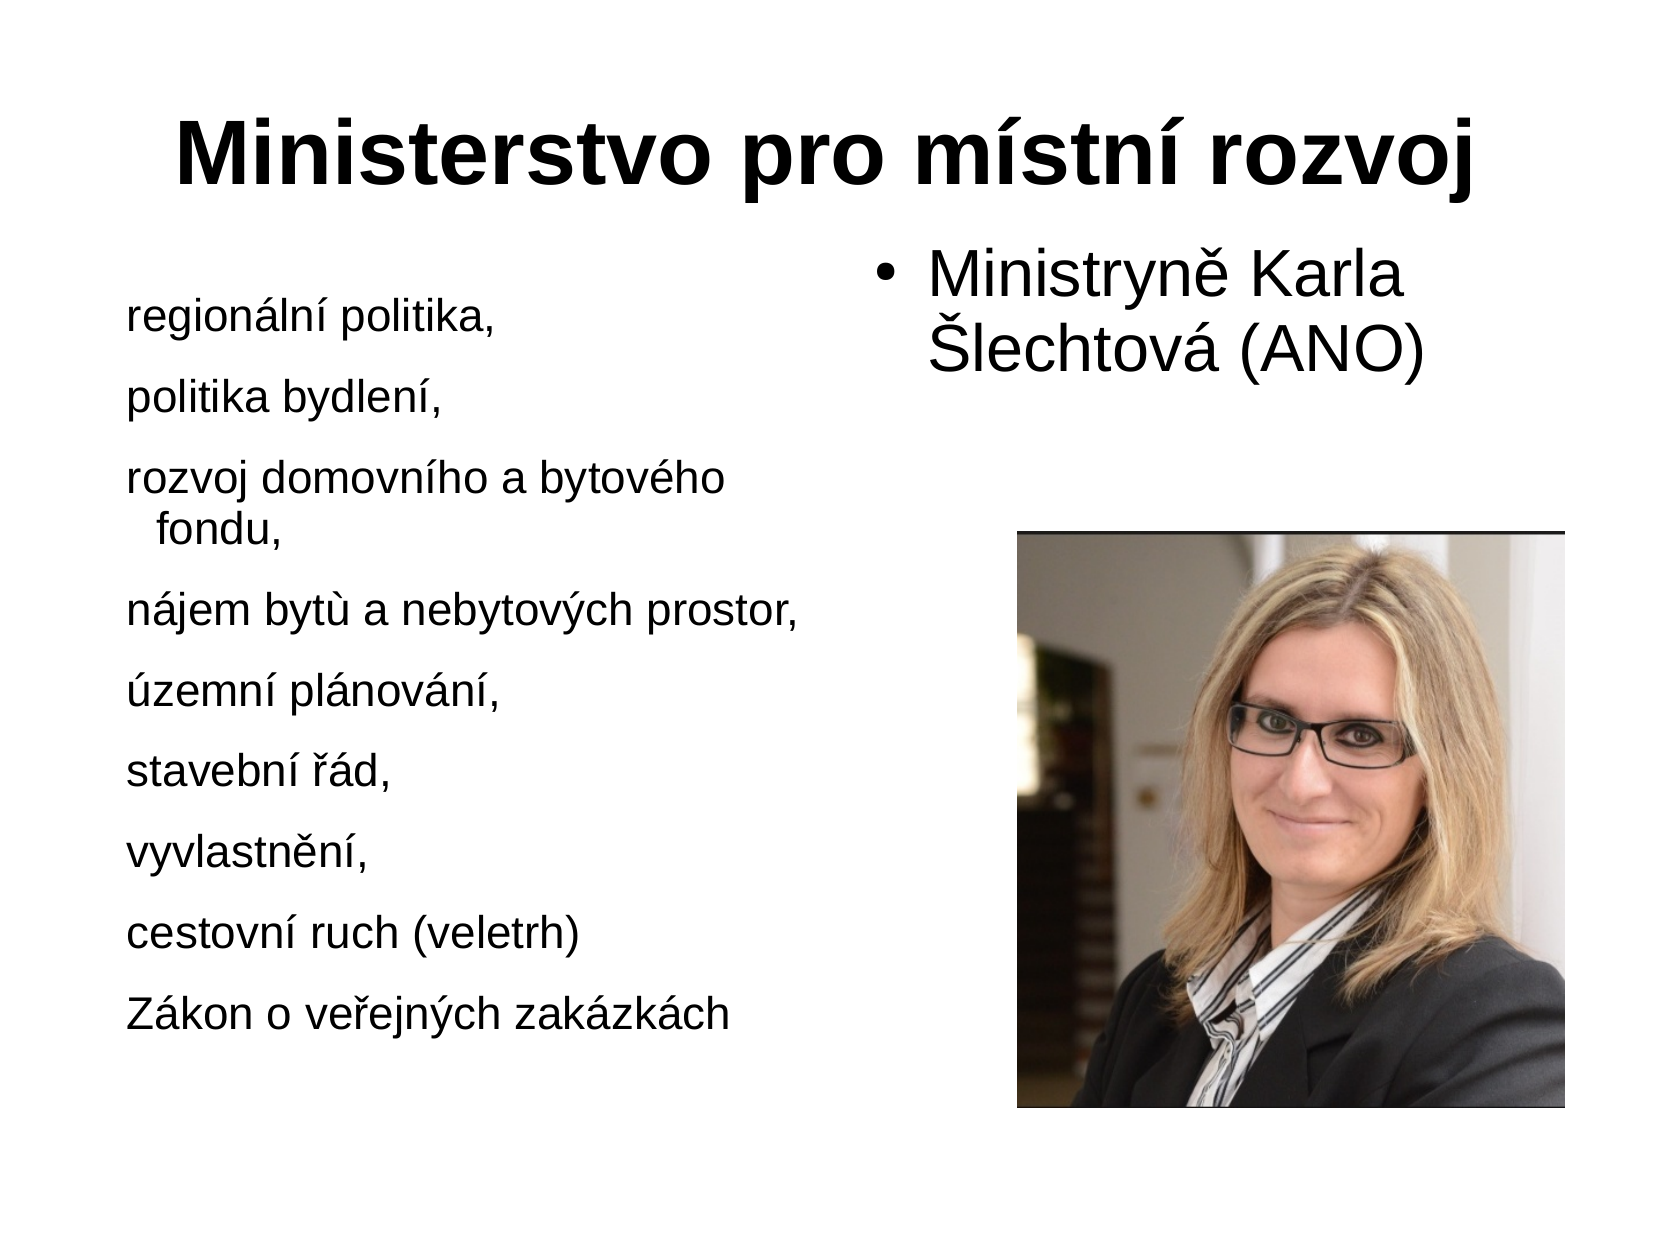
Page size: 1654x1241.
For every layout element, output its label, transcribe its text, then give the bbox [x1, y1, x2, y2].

list regionální politika, politika bydlení, rozvoj domovního a bytového fondu, nájem bytù a nebytových prostor, územní plánování, stavební řád, vyvlastnění, cestovní ruch (veletrh) Zákon o veřejných zakázkách [82, 290, 809, 1109]
picture [1017, 531, 1565, 1109]
list Ministryně Karla Šlechtová (ANO) [856, 236, 1524, 595]
title Ministerstvo pro místní rozvoj [82, 49, 1571, 257]
